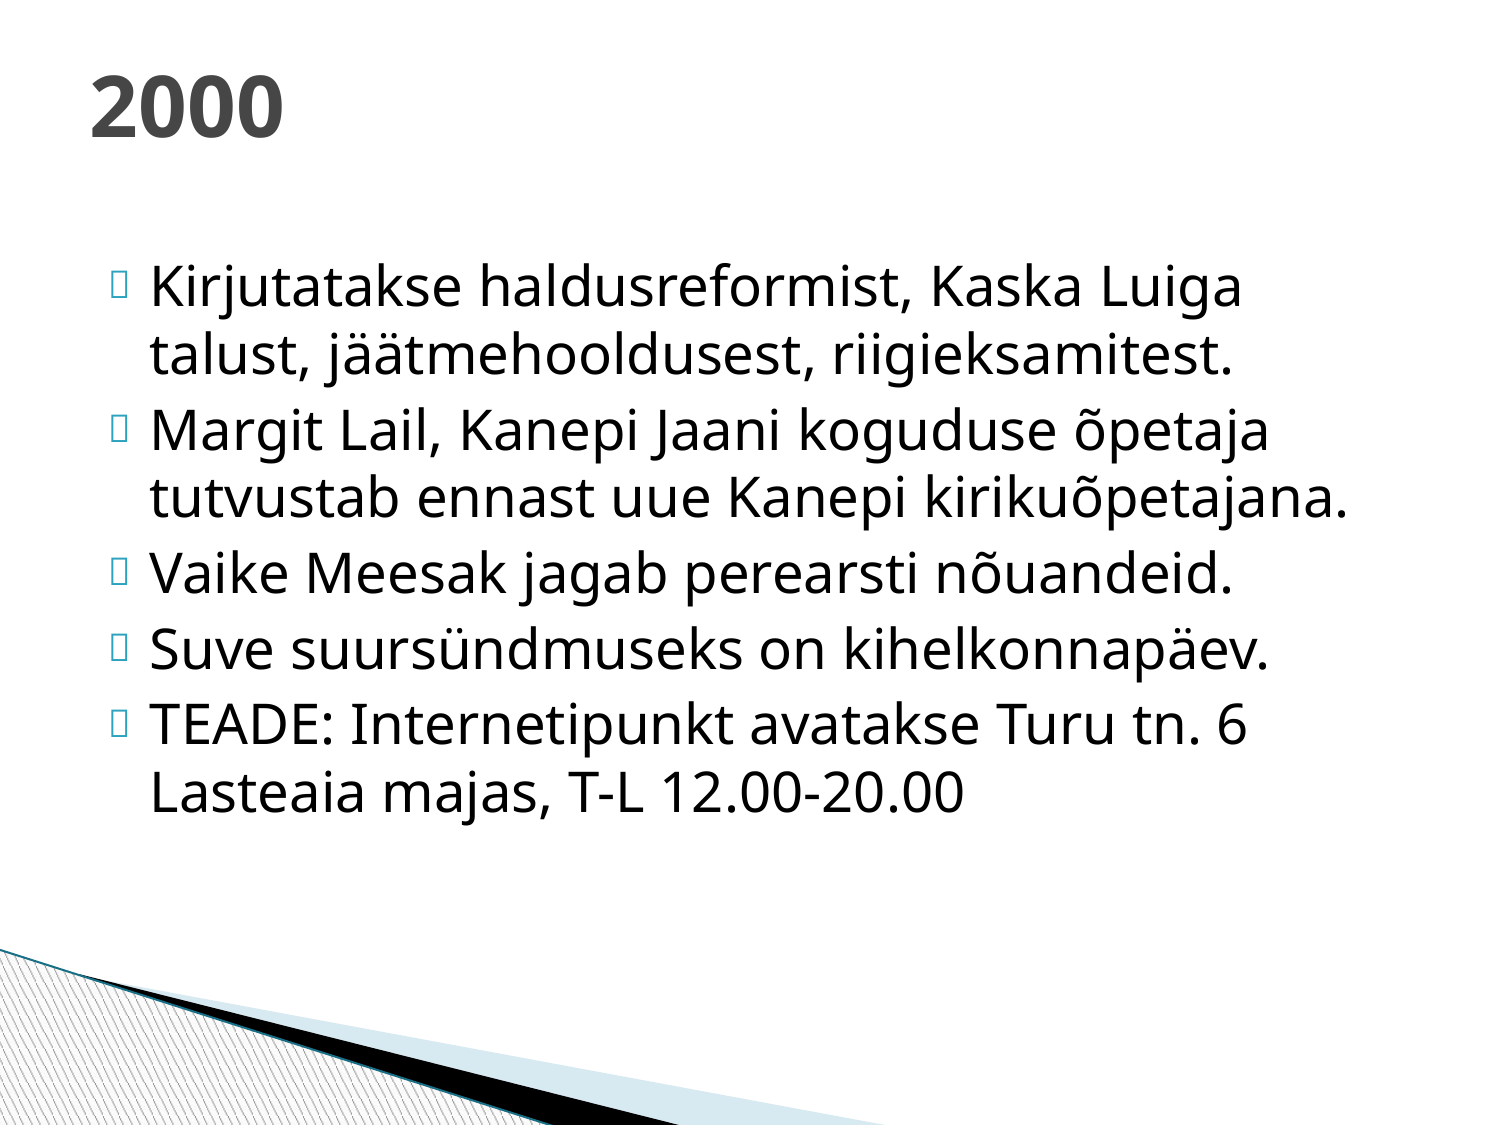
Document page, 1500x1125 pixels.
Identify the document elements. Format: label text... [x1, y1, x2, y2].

list Kirjutatakse haldusreformist, Kaska Luiga talust, jäätmehooldusest, riigieksamitest. Margit Lail, Kanepi Jaani koguduse õpetaja tutvustab ennast uue Kanepi kirikuõpetajana. Vaike Meesak jagab perearsti nõuandeid. Suve suursündmuseks on kihelkonnapäev. TEADE: Internetipunkt avatakse Turu tn. 6 Lasteaia majas, T-L 12.00-20.00 [75, 243, 1425, 986]
picture [0, 952, 543, 1125]
title 2000 [75, 45, 1425, 233]
